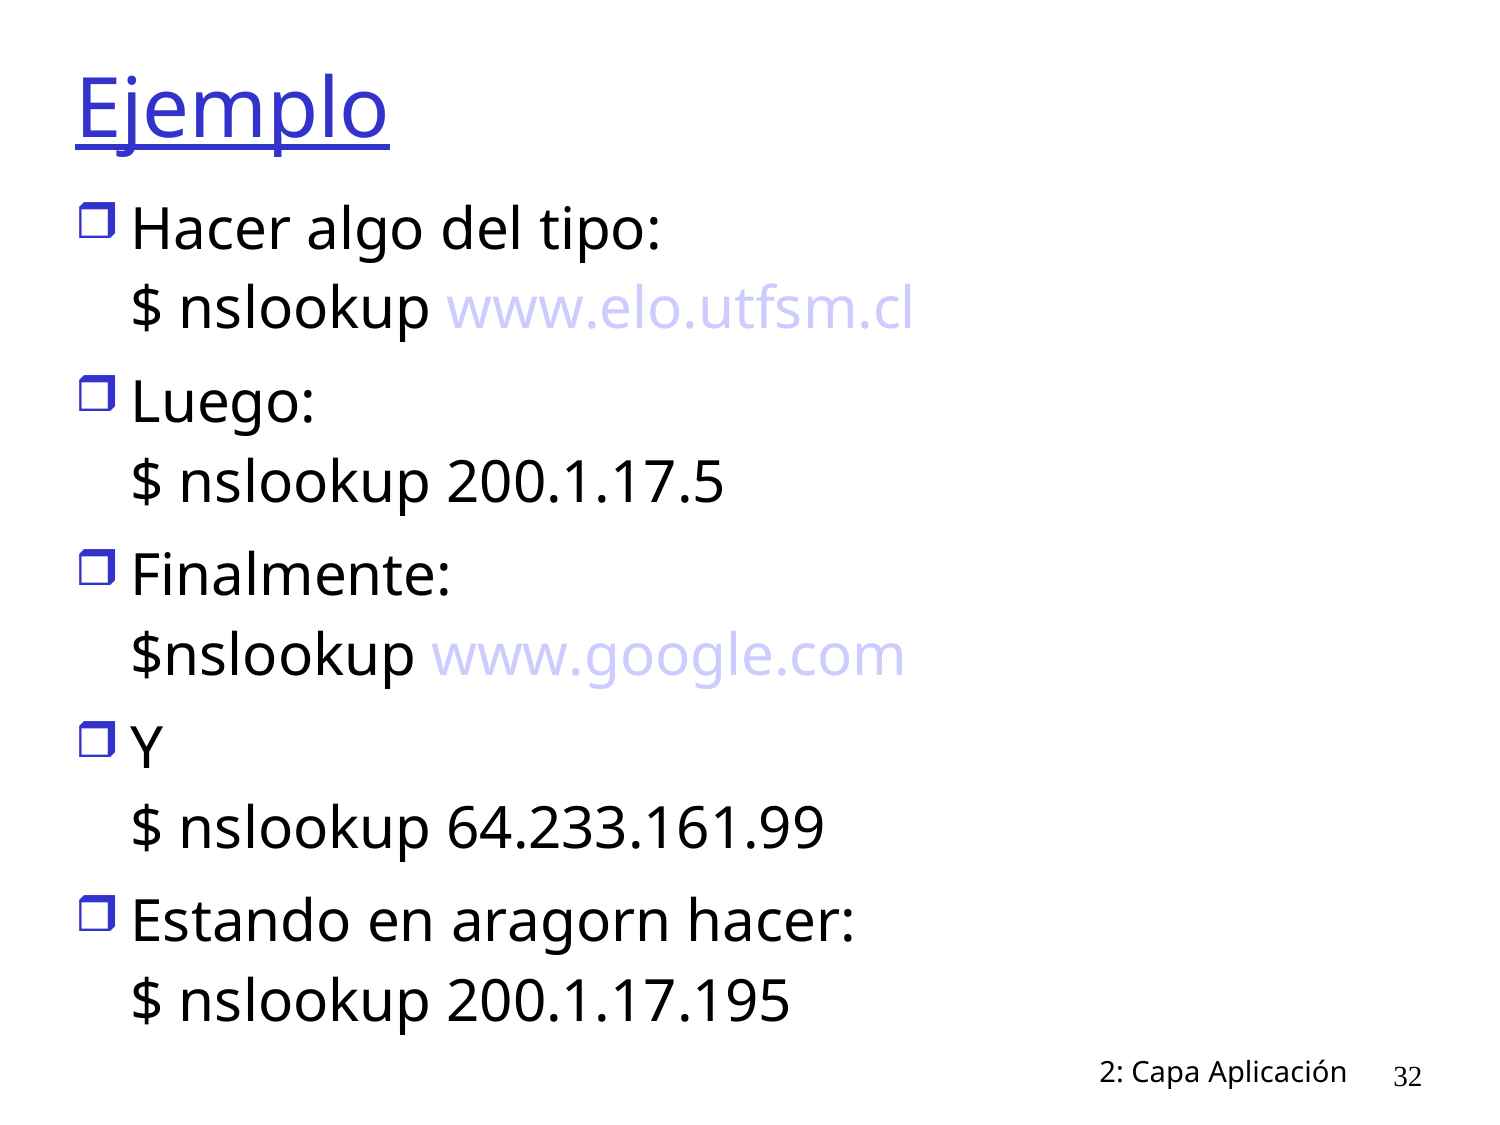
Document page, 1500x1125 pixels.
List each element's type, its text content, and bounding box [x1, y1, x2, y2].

list Hacer algo del tipo: $ nslookup www.elo.utfsm.cl Luego: $ nslookup 200.1.17.5 Finalmente: $nslookup www.google.com Y $ nslookup 64.233.161.99 Estando en aragorn hacer: $ nslookup 200.1.17.195 [75, 187, 1426, 1021]
title Ejemplo [75, 23, 1426, 187]
